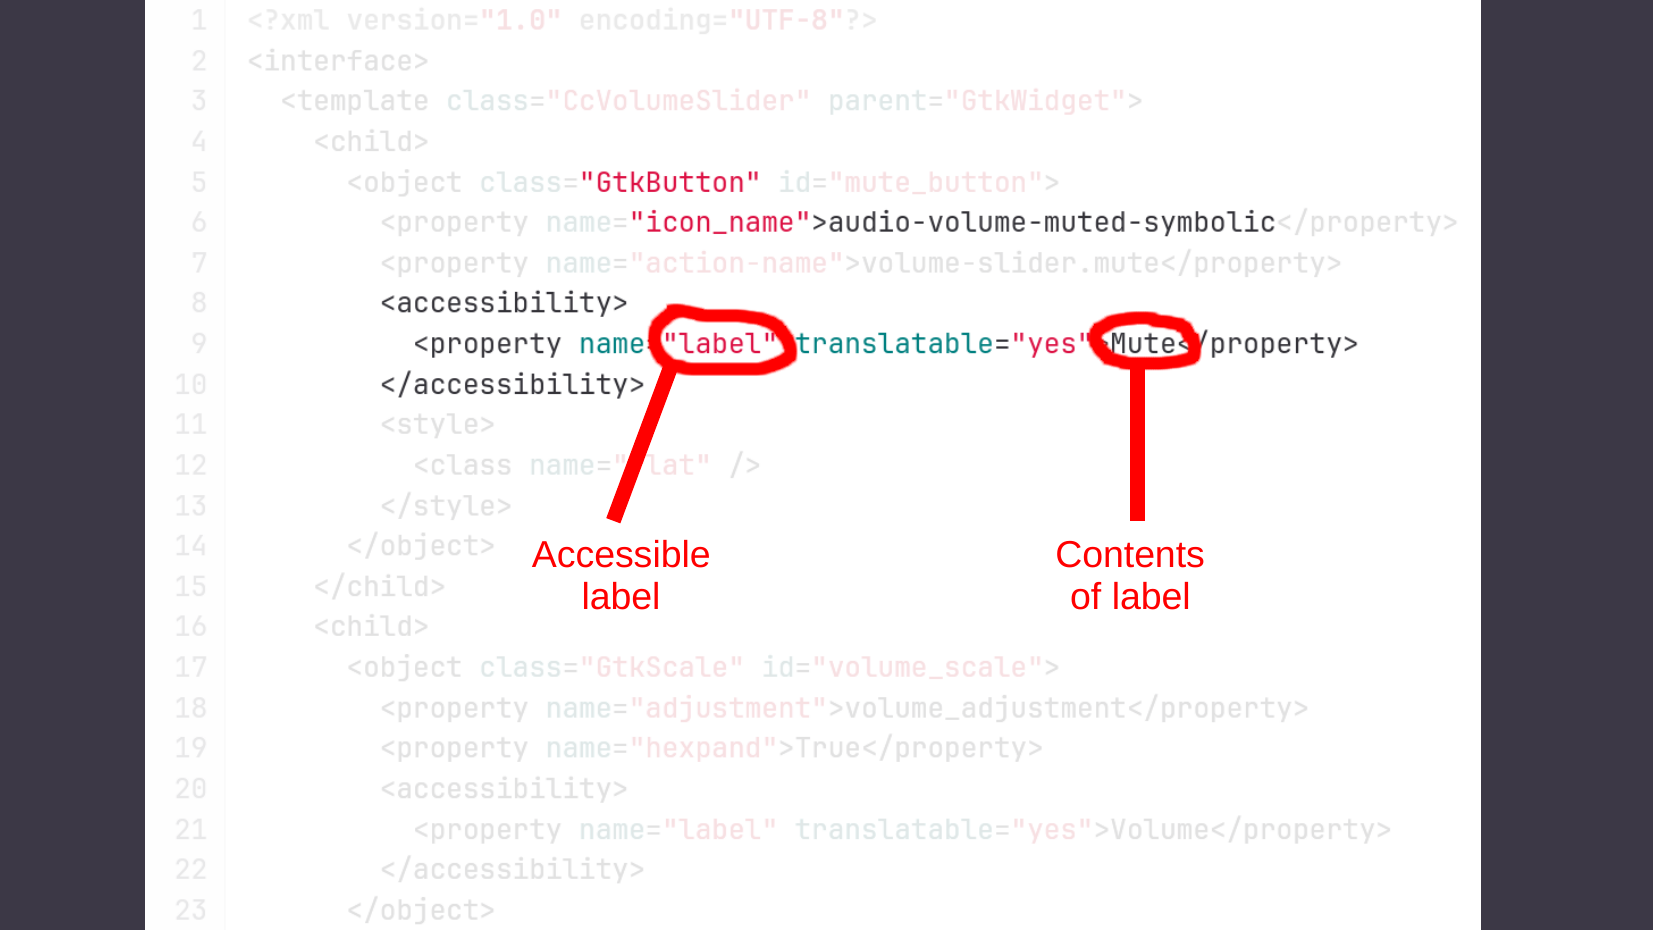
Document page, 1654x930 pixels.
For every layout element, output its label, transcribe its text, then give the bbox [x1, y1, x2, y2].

picture [145, 0, 1481, 930]
text_box Accessible label [497, 525, 745, 684]
text_box Contents of label [1006, 525, 1254, 684]
